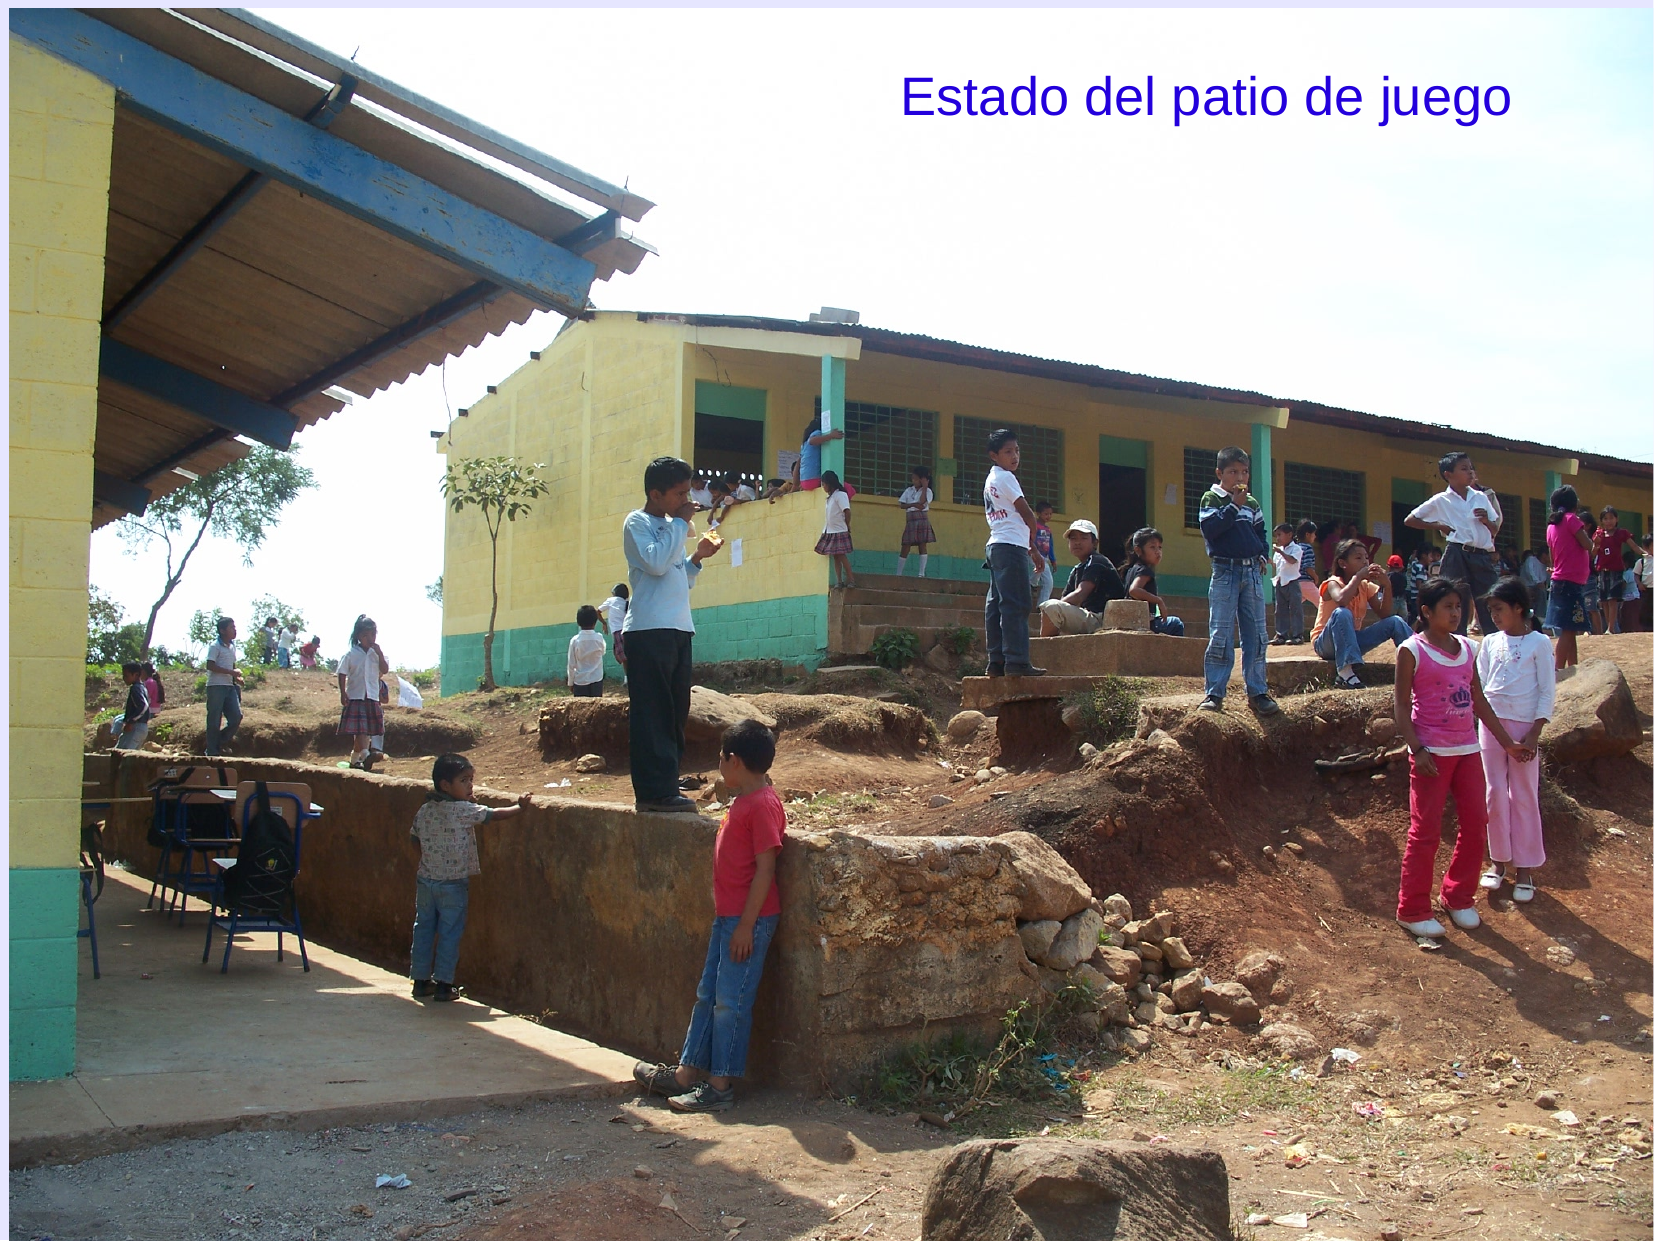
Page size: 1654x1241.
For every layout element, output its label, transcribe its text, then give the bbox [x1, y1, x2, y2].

picture [9, 8, 1654, 1241]
text_box Estado del patio de juego [885, 59, 1529, 135]
